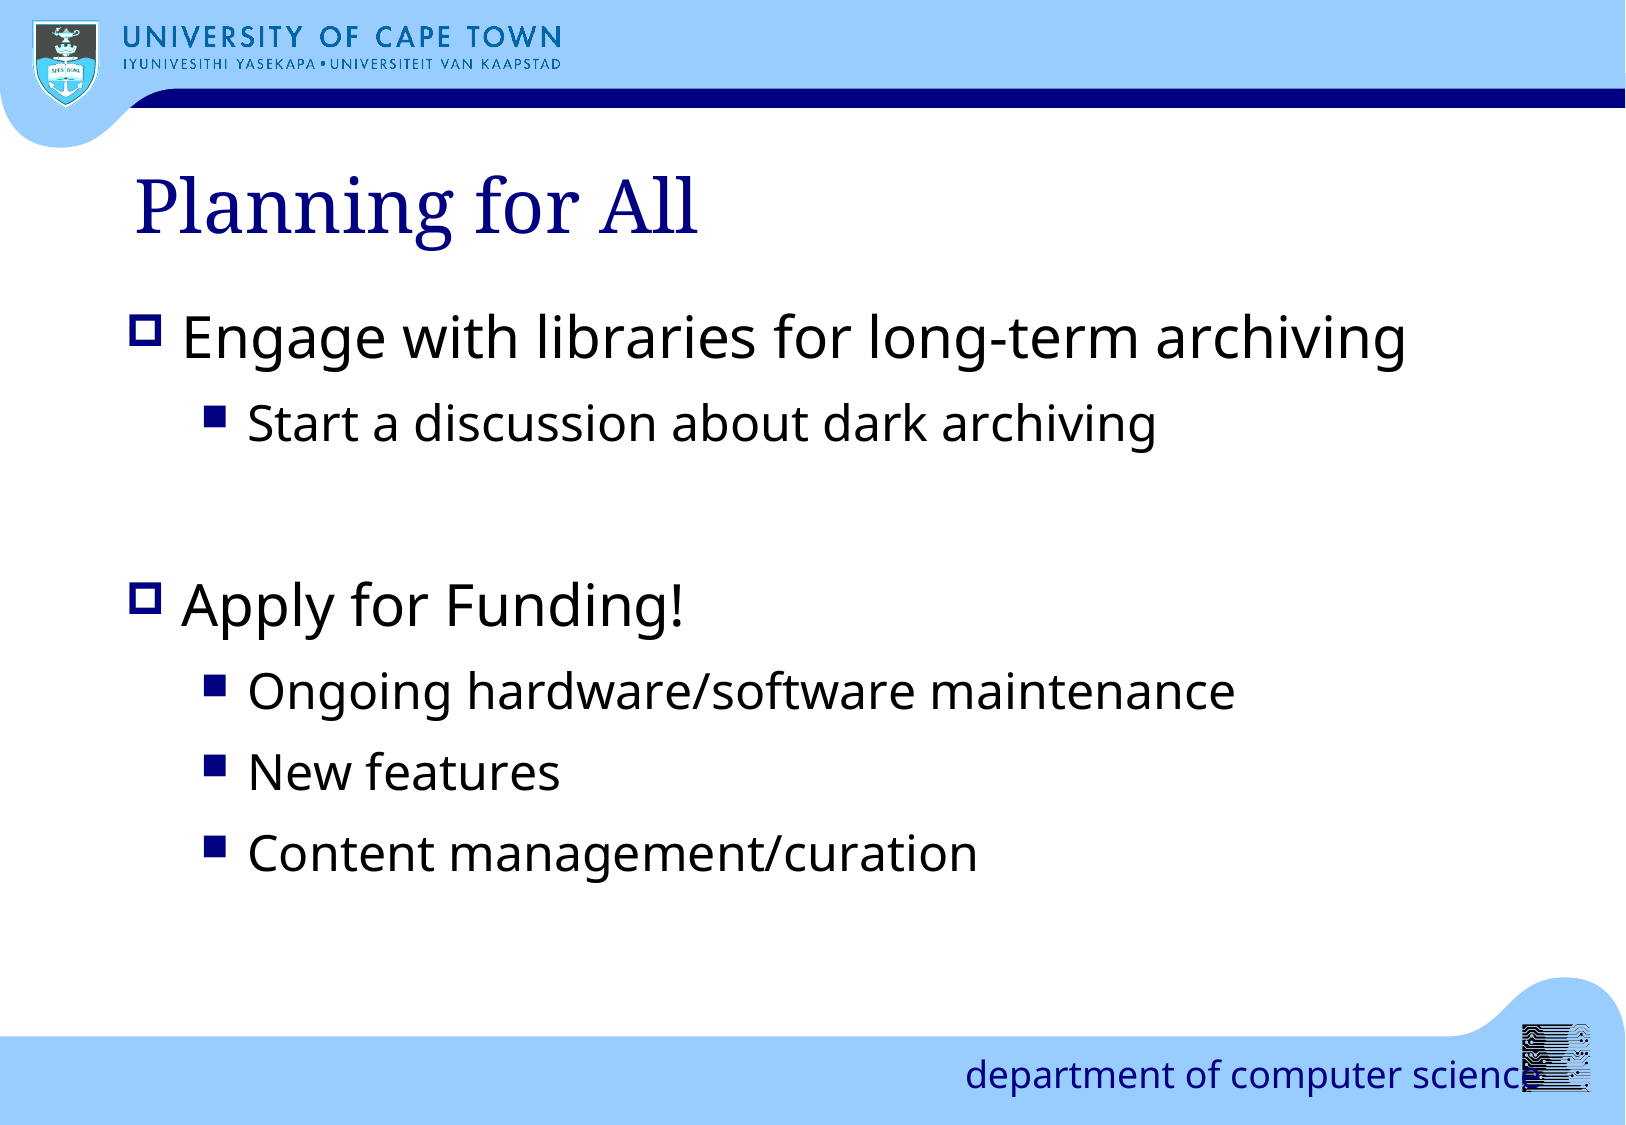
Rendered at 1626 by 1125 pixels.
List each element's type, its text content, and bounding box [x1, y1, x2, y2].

picture [1526, 1070, 1536, 1076]
title Planning for All [134, 140, 1571, 268]
picture [120, 23, 563, 71]
list Engage with libraries for long-term archiving Start a discussion about dark archiving Apply for Funding! Ongoing hardware/software maintenance New features Content management/curation [125, 296, 1570, 949]
picture [1522, 1024, 1591, 1092]
